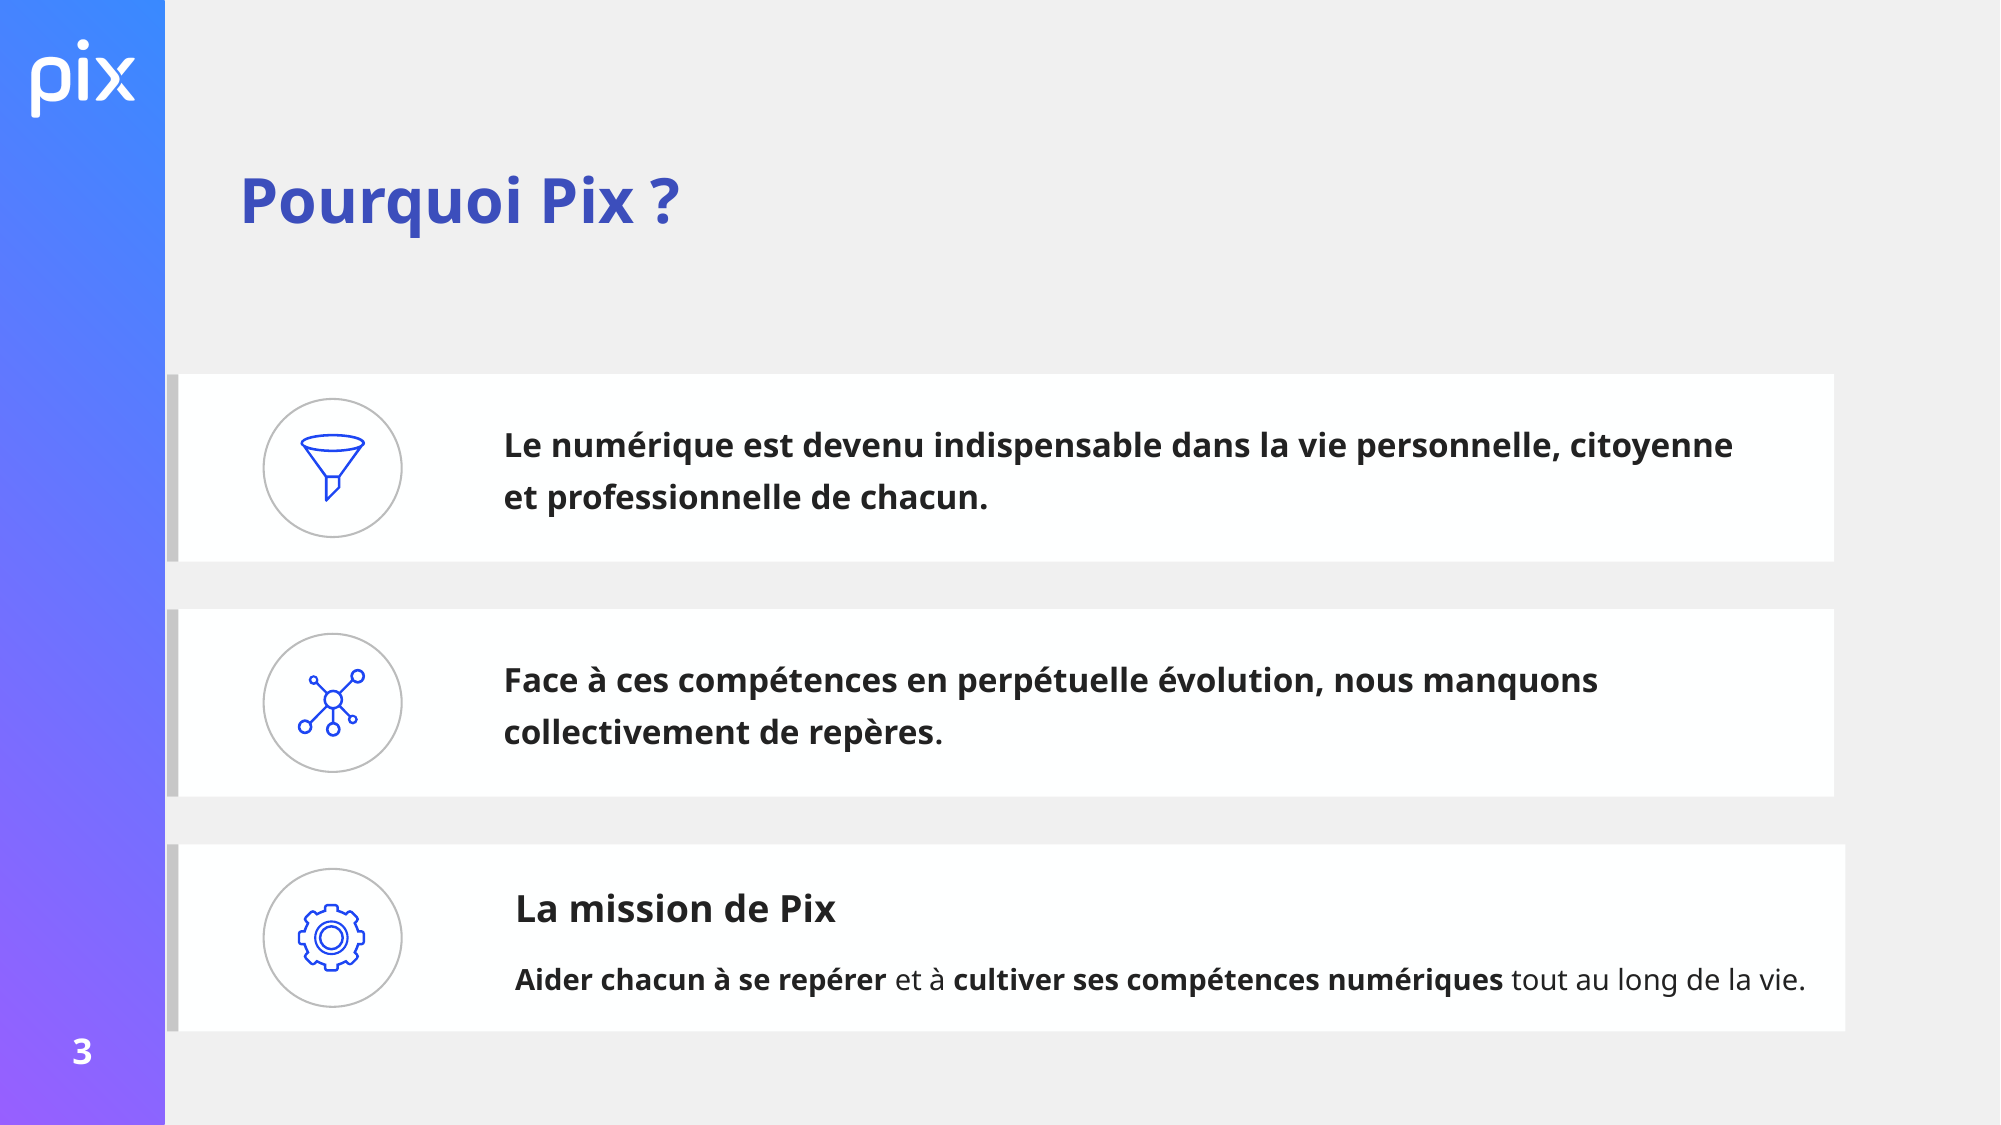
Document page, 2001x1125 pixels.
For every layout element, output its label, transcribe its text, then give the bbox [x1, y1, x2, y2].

text_box Face à ces compétences en perpétuelle évolution, nous manquons collectivement de repères. [179, 609, 1835, 797]
text_box Le numérique est devenu indispensable dans la vie personnelle, citoyenne et professionnelle de chacun. [179, 374, 1835, 562]
picture [30, 37, 137, 120]
title Pourquoi Pix ? [239, 144, 1074, 350]
text_box [297, 903, 366, 972]
text_box [297, 668, 366, 737]
text_box [300, 433, 366, 502]
text_box [167, 609, 179, 797]
text_box [167, 844, 179, 1032]
text_box [167, 374, 179, 562]
text_box La mission de Pix Aider chacun à se repérer et à cultiver ses compétences numériques tout au long de la vie. [179, 844, 1846, 1032]
slide_number <numéro> [22, 1014, 143, 1101]
